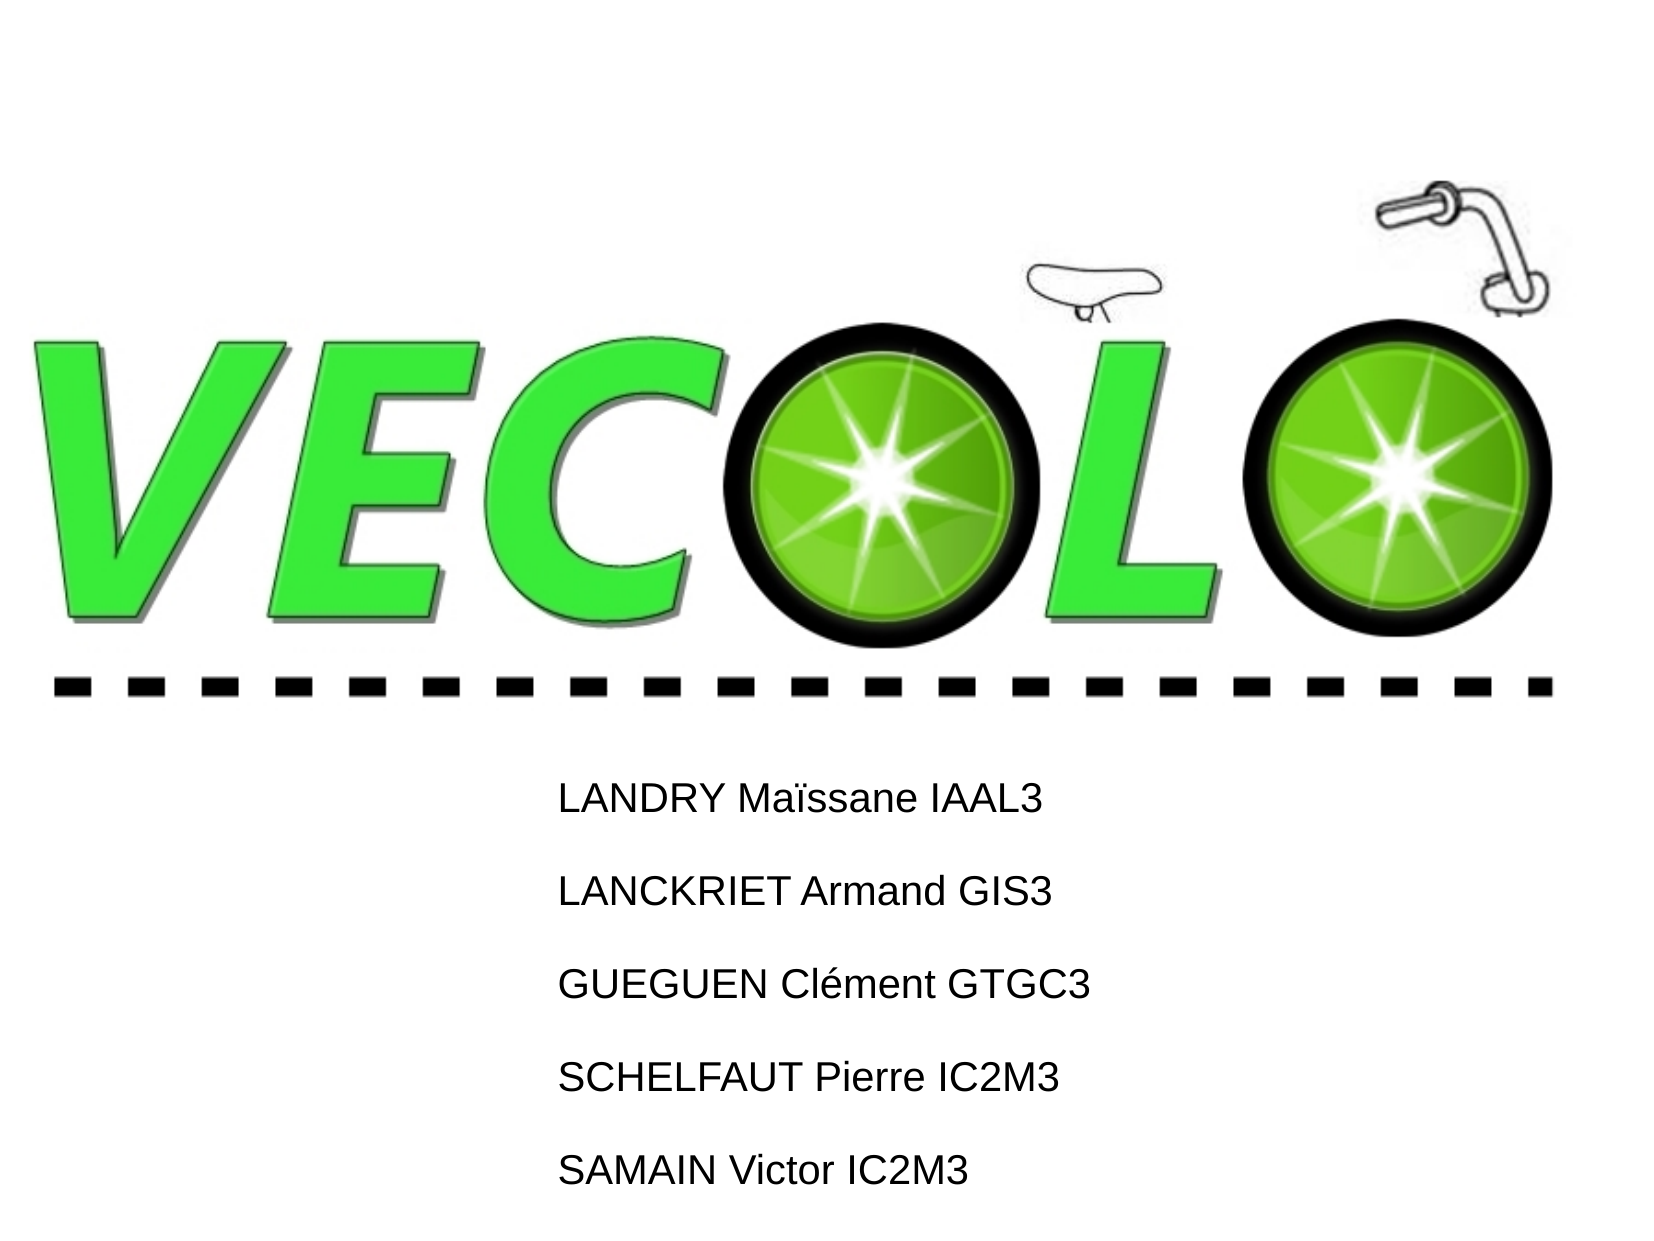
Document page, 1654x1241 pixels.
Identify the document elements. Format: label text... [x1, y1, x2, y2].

text_box LANDRY Maïssane IAAL3 LANCKRIET Armand GIS3 GUEGUEN Clément GTGC3 SCHELFAUT Pierre IC2M3 SAMAIN Victor IC2M3 [531, 767, 1418, 1204]
picture [29, 136, 1595, 798]
